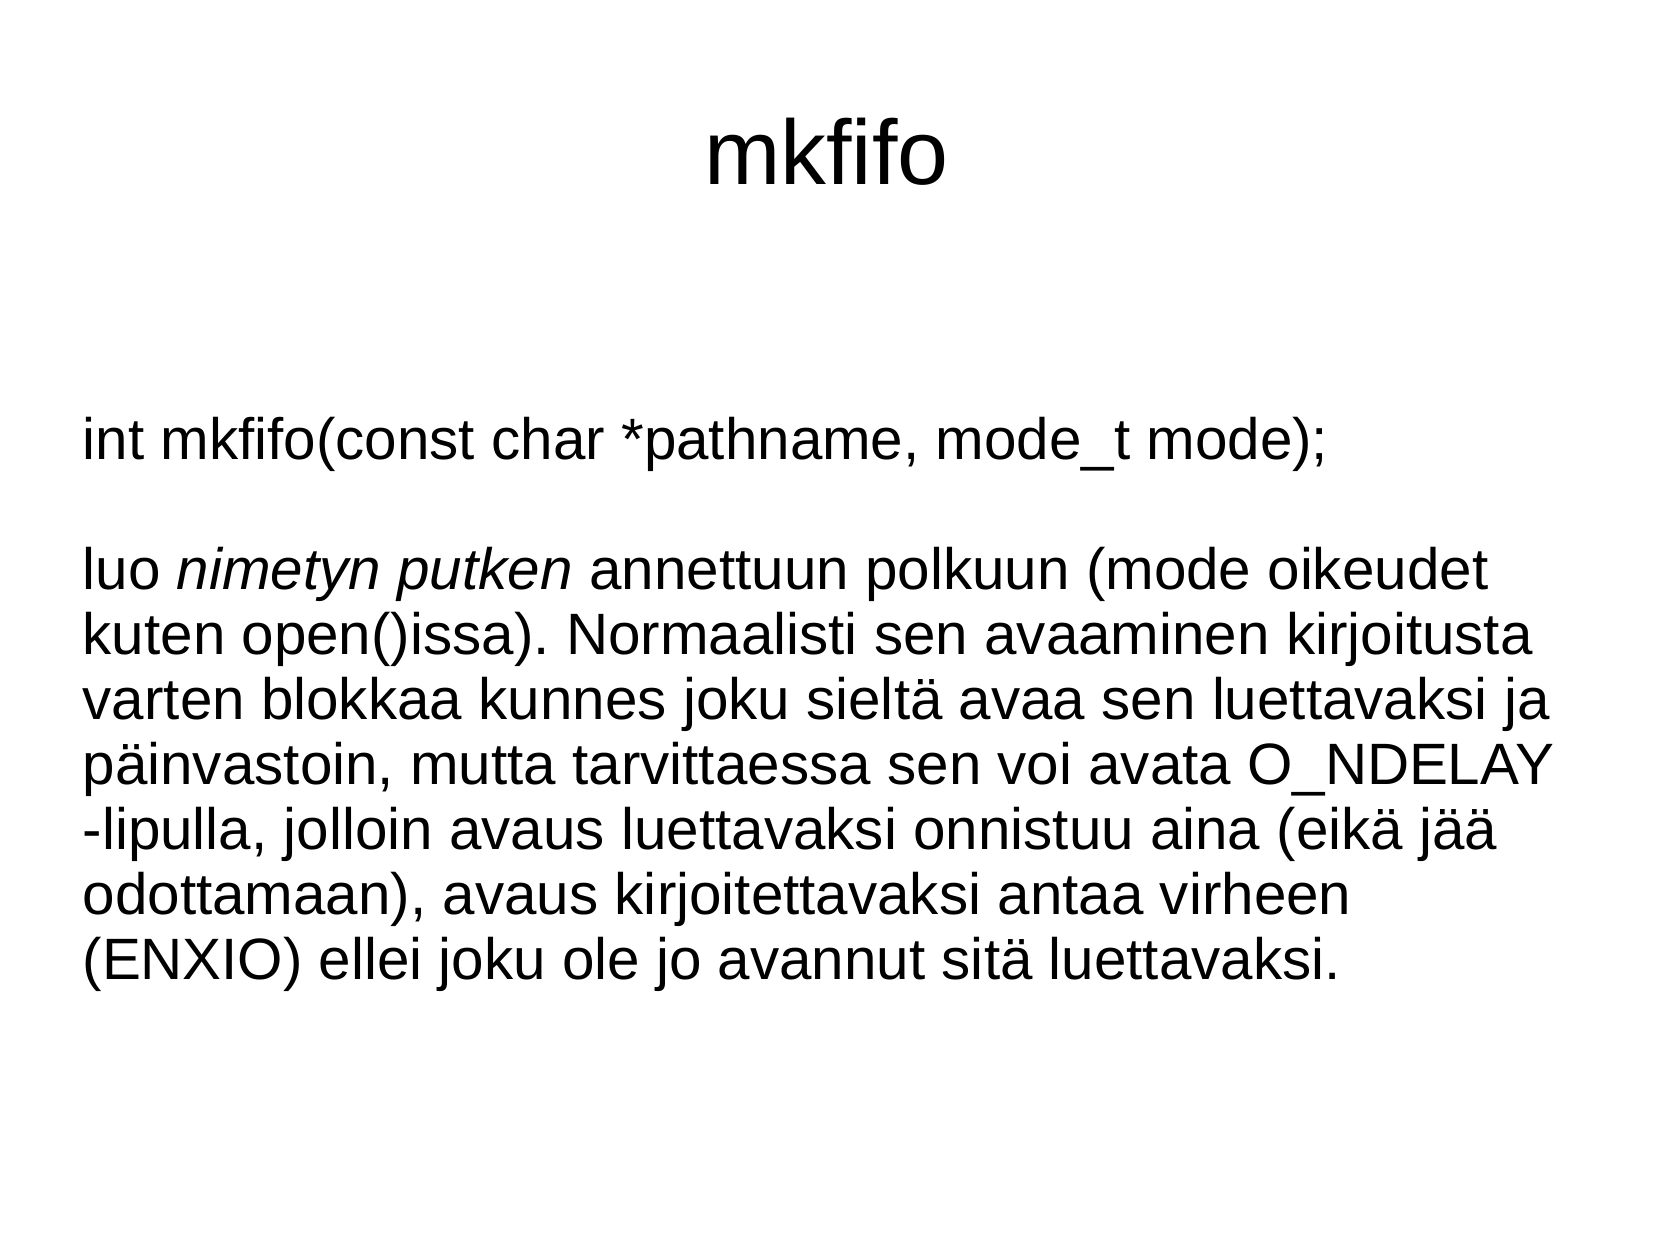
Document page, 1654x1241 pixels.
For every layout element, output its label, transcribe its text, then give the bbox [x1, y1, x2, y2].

subtitle int mkfifo(const char *pathname, mode_t mode); luo nimetyn putken annettuun polkuun (mode oikeudet kuten open()issa). Normaalisti sen avaaminen kirjoitusta varten blokkaa kunnes joku sieltä avaa sen luettavaksi ja päinvastoin, mutta tarvittaessa sen voi avata O_NDELAY -lipulla, jolloin avaus luettavaksi onnistuu aina (eikä jää odottamaan), avaus kirjoitettavaksi antaa virheen (ENXIO) ellei joku ole jo avannut sitä luettavaksi. [82, 297, 1571, 1102]
title mkfifo [82, 56, 1571, 250]
